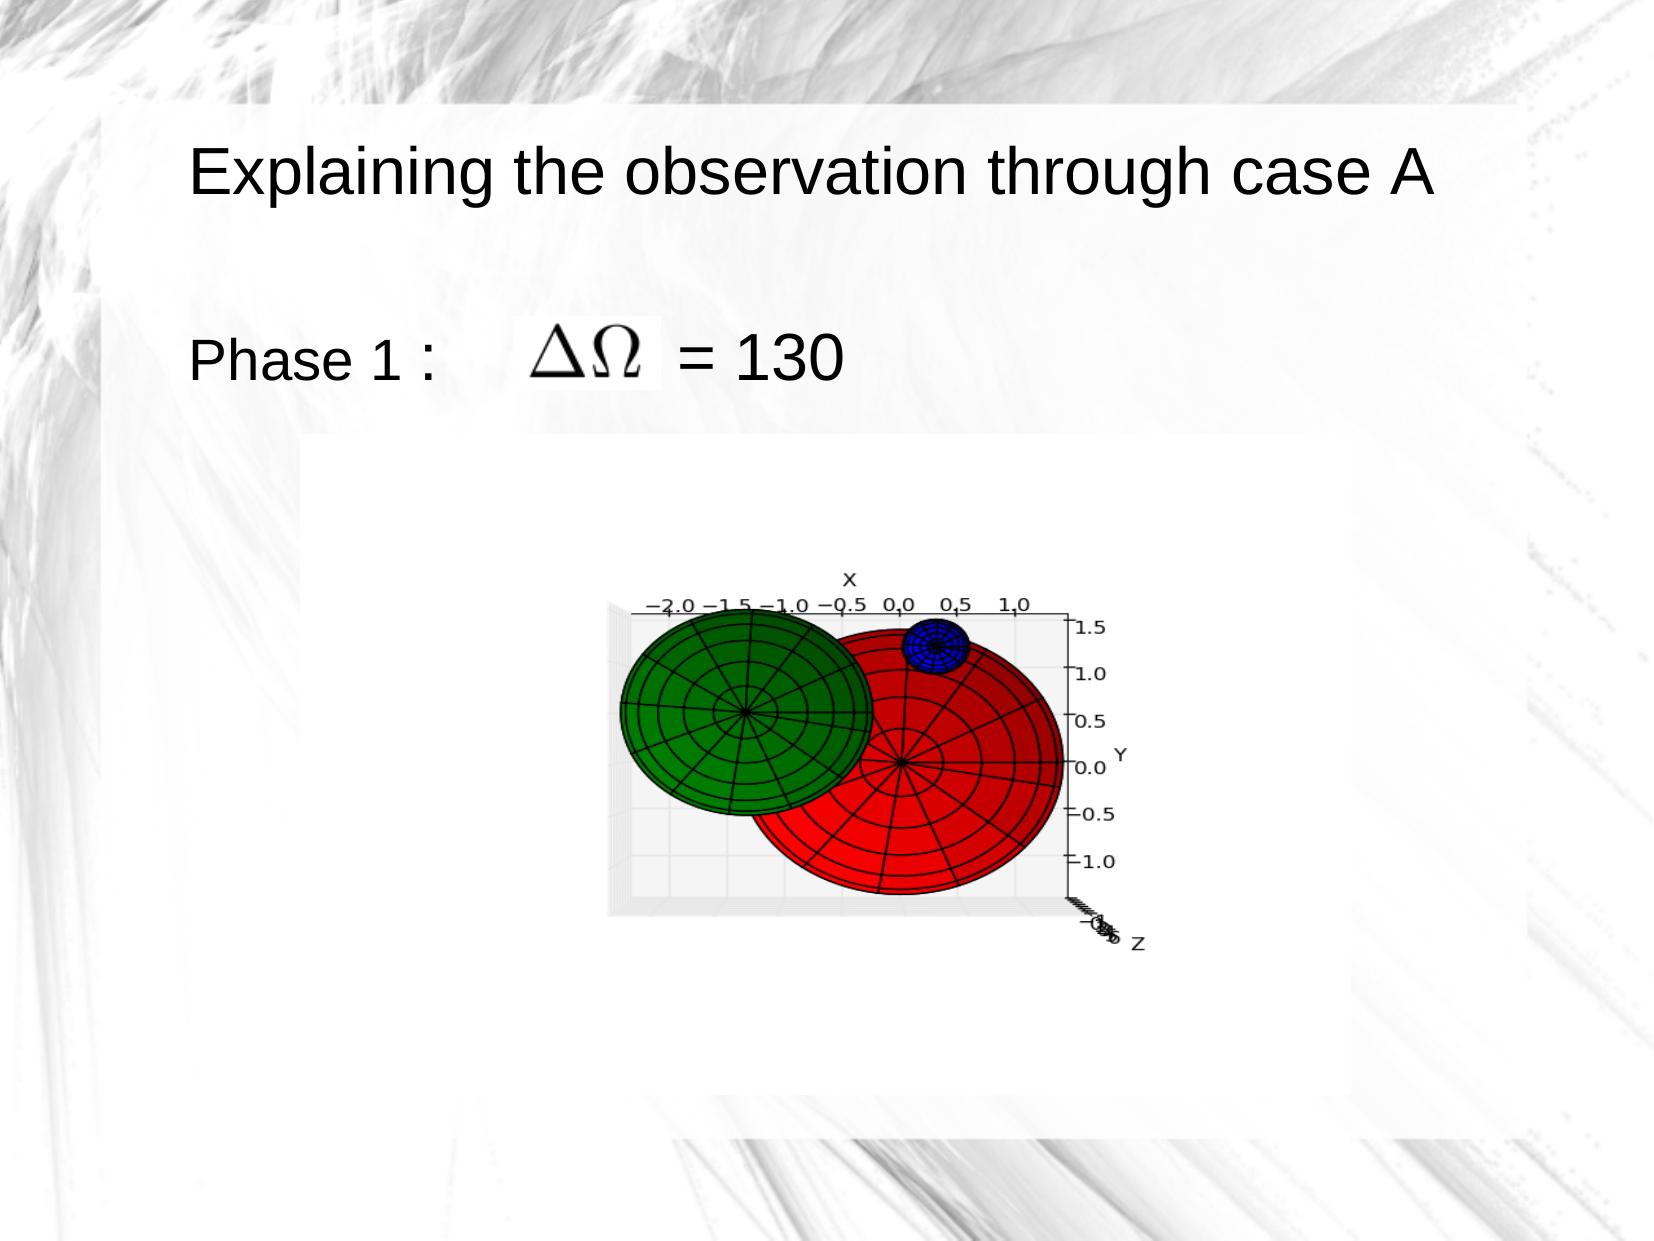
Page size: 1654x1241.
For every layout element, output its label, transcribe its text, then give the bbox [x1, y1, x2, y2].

picture [0, 0, 1654, 1241]
list Phase 1 : = 130 [118, 319, 1571, 1039]
title Explaining the observation through case A [118, 87, 1506, 255]
